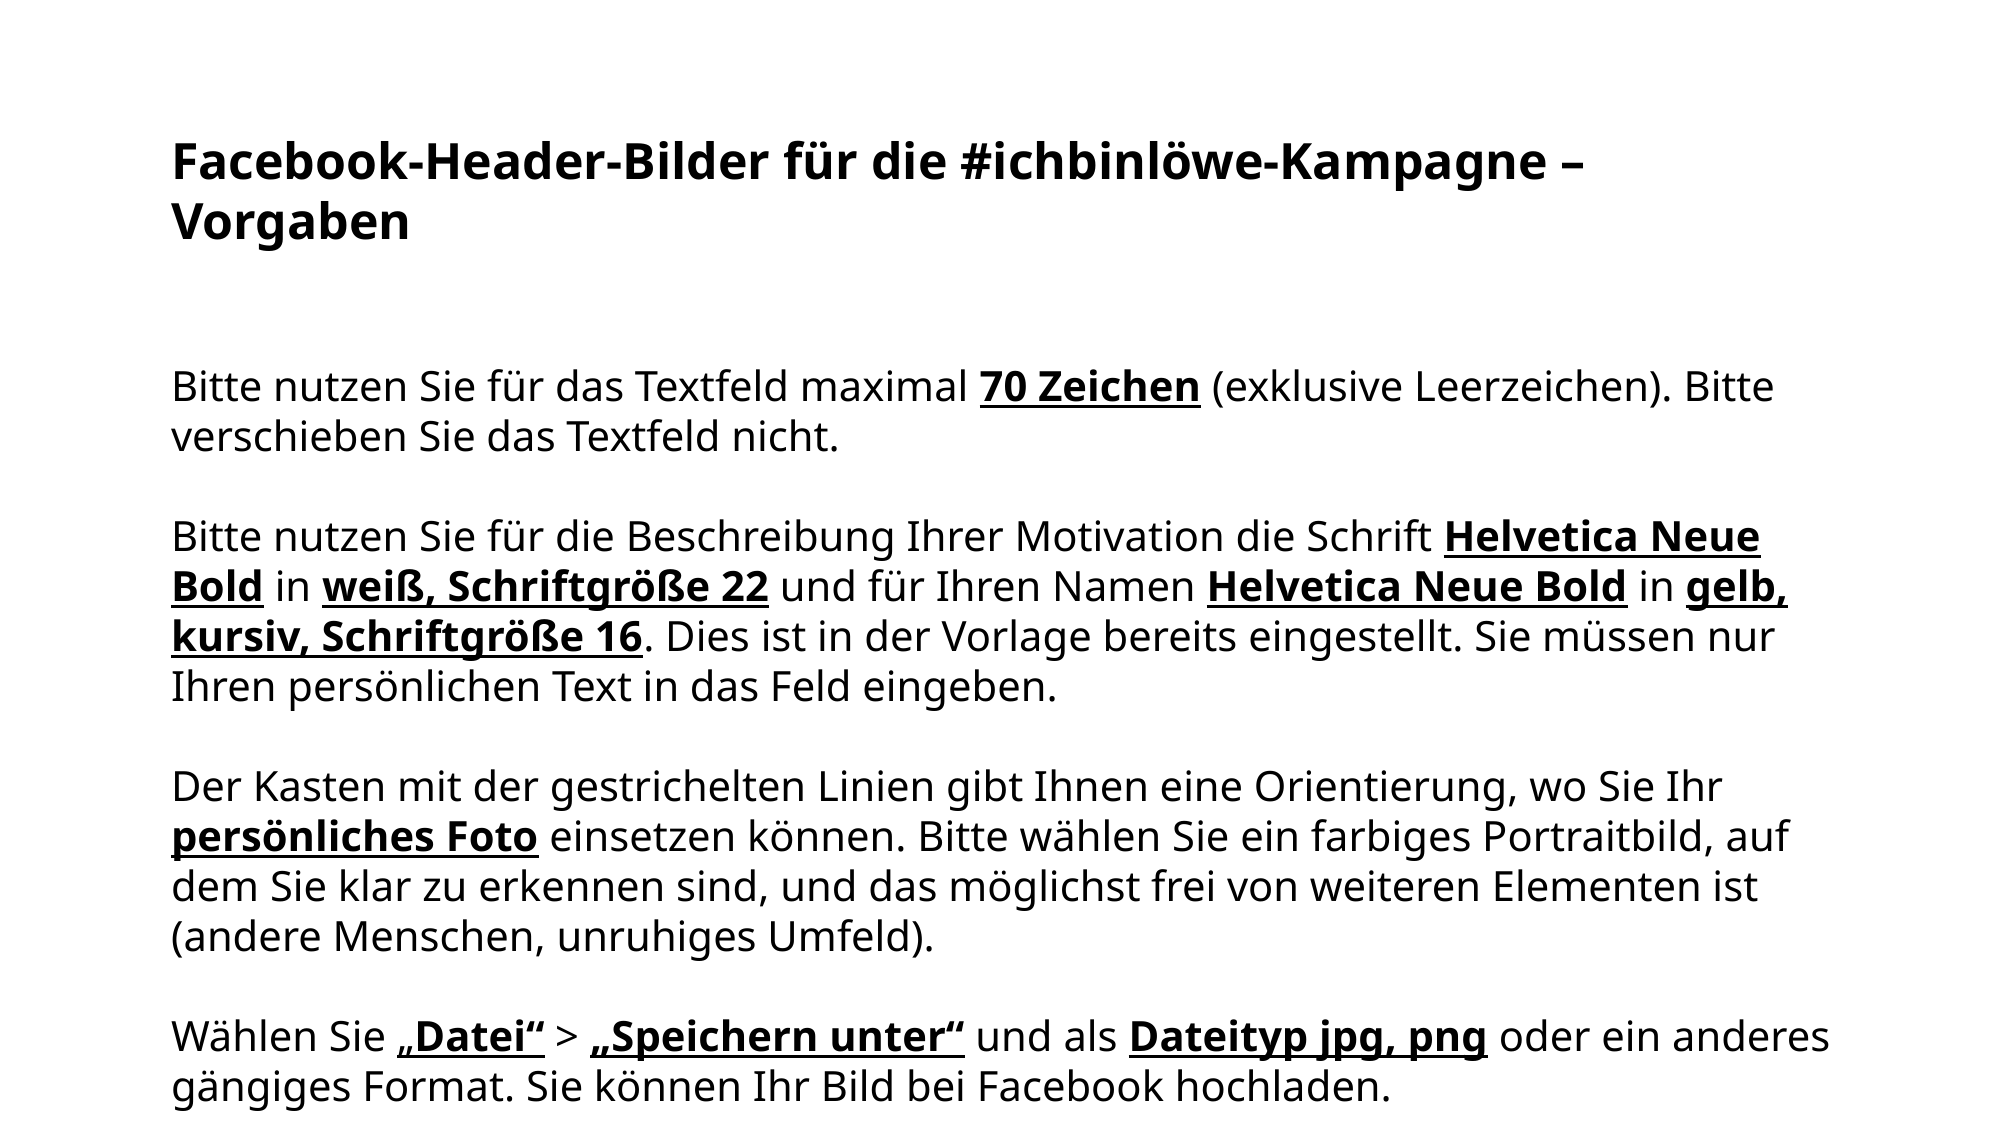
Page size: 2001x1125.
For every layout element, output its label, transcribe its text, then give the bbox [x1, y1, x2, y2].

text_box Facebook-Header-Bilder für die #ichbinlöwe-Kampagne – Vorgaben Bitte nutzen Sie für das Textfeld maximal 70 Zeichen (exklusive Leerzeichen). Bitte verschieben Sie das Textfeld nicht. Bitte nutzen Sie für die Beschreibung Ihrer Motivation die Schrift Helvetica Neue Bold in weiß, Schriftgröße 22 und für Ihren Namen Helvetica Neue Bold in gelb, kursiv, Schriftgröße 16. Dies ist in der Vorlage bereits eingestellt. Sie müssen nur Ihren persönlichen Text in das Feld eingeben. Der Kasten mit der gestrichelten Linien gibt Ihnen eine Orientierung, wo Sie Ihr persönliches Foto einsetzen können. Bitte wählen Sie ein farbiges Portraitbild, auf dem Sie klar zu erkennen sind, und das möglichst frei von weiteren Elementen ist (andere Menschen, unruhiges Umfeld). Wählen Sie „Datei“ > „Speichern unter“ und als Dateityp jpg, png oder ein anderes gängiges Format. Sie können Ihr Bild bei Facebook hochladen. [156, 122, 1855, 1118]
